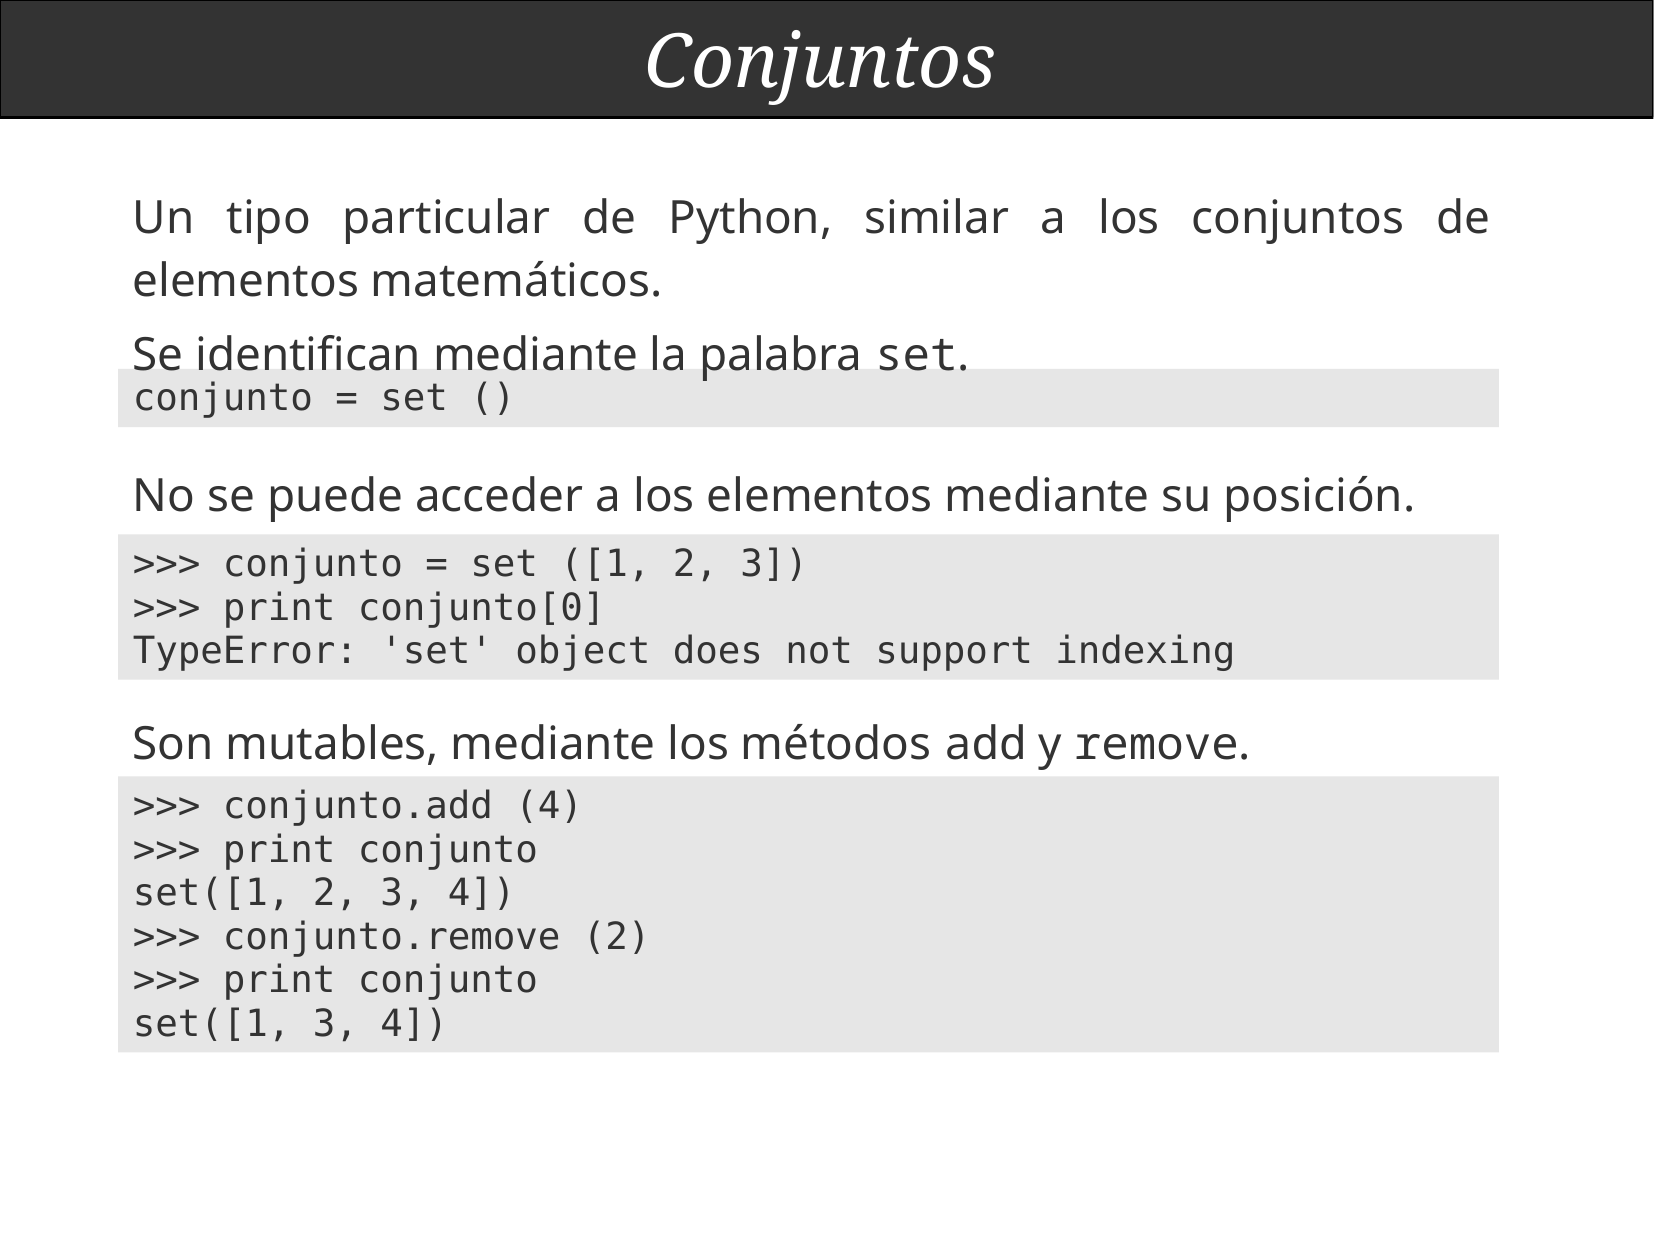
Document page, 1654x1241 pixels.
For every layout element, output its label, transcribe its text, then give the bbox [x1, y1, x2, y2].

text_box >>> conjunto.add (4) >>> print conjunto set([1, 2, 3, 4]) >>> conjunto.remove (2) >>> print conjunto set([1, 3, 4]) [118, 776, 1499, 1053]
text_box No se puede acceder a los elementos mediante su posición. [118, 454, 1506, 523]
text_box Un tipo particular de Python, similar a los conjuntos de elementos matemáticos. Se identifican mediante la palabra set. [118, 177, 1506, 364]
text_box Conjuntos [0, 0, 1654, 101]
text_box >>> conjunto = set ([1, 2, 3]) >>> print conjunto[0] TypeError: 'set' object does not support indexing [118, 534, 1499, 680]
text_box Son mutables, mediante los métodos add y remove. [118, 702, 1506, 771]
text_box conjunto = set () [118, 368, 1499, 428]
